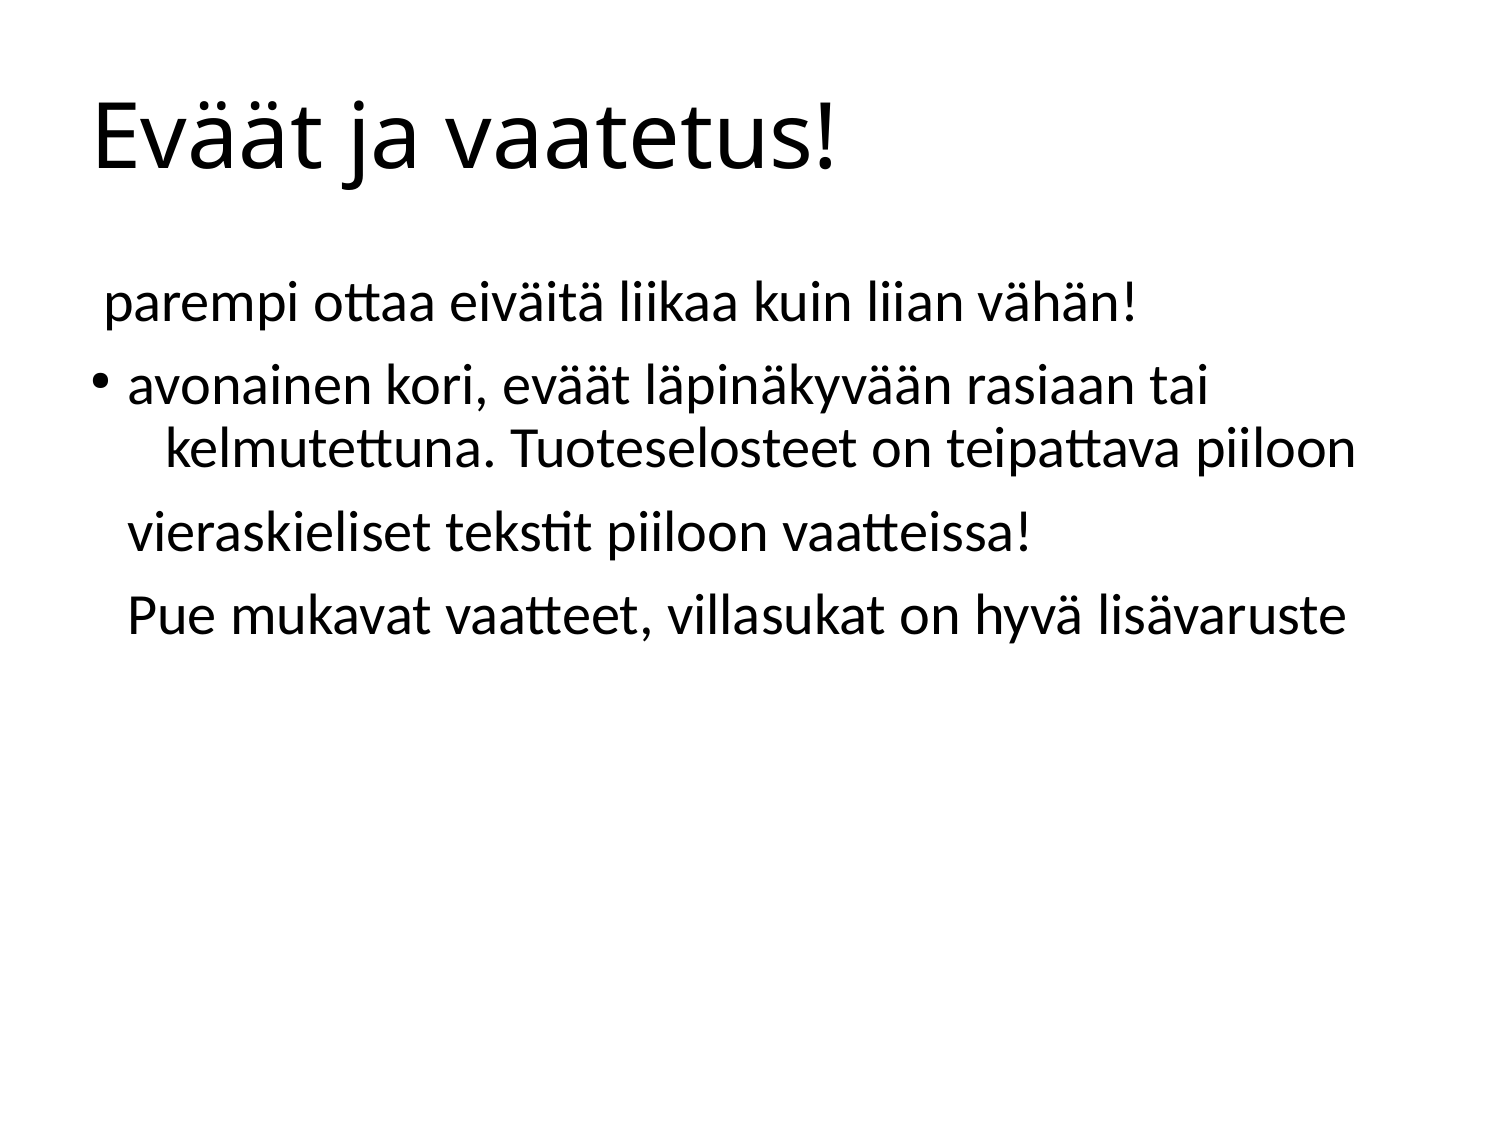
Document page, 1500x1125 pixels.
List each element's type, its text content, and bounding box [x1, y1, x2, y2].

title Eväät ja vaatetus! [75, 44, 1425, 233]
list parempi ottaa eiväitä liikaa kuin liian vähän! avonainen kori, eväät läpinäkyvään rasiaan tai kelmutettuna. Tuoteselosteet on teipattava piiloon vieraskieliset tekstit piiloon vaatteissa! Pue mukavat vaatteet, villasukat on hyvä lisävaruste [75, 263, 1425, 916]
